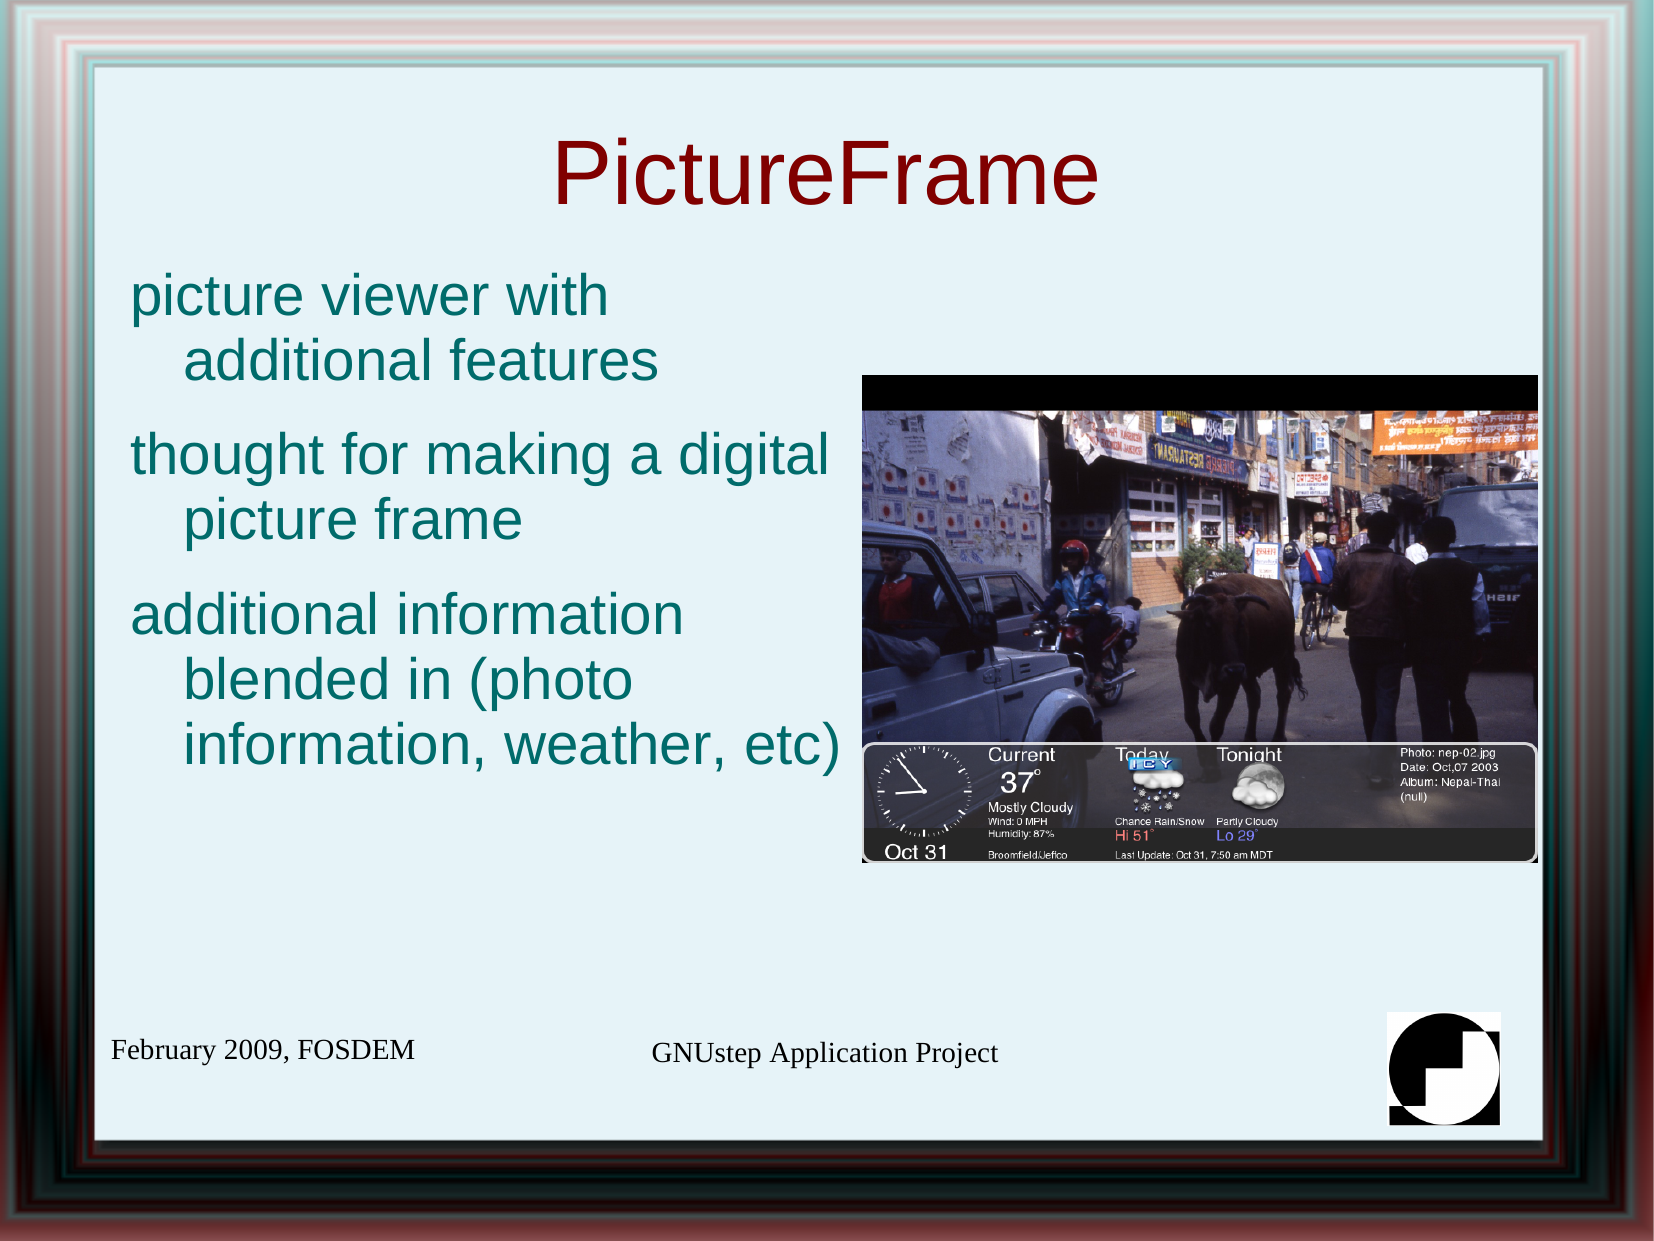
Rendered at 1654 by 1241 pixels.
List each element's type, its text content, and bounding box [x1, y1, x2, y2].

picture [0, 0, 1654, 1241]
title PictureFrame [118, 88, 1536, 257]
list picture viewer with additional features thought for making a digital picture frame additional information blended in (photo information, weather, etc) [112, 262, 863, 1013]
